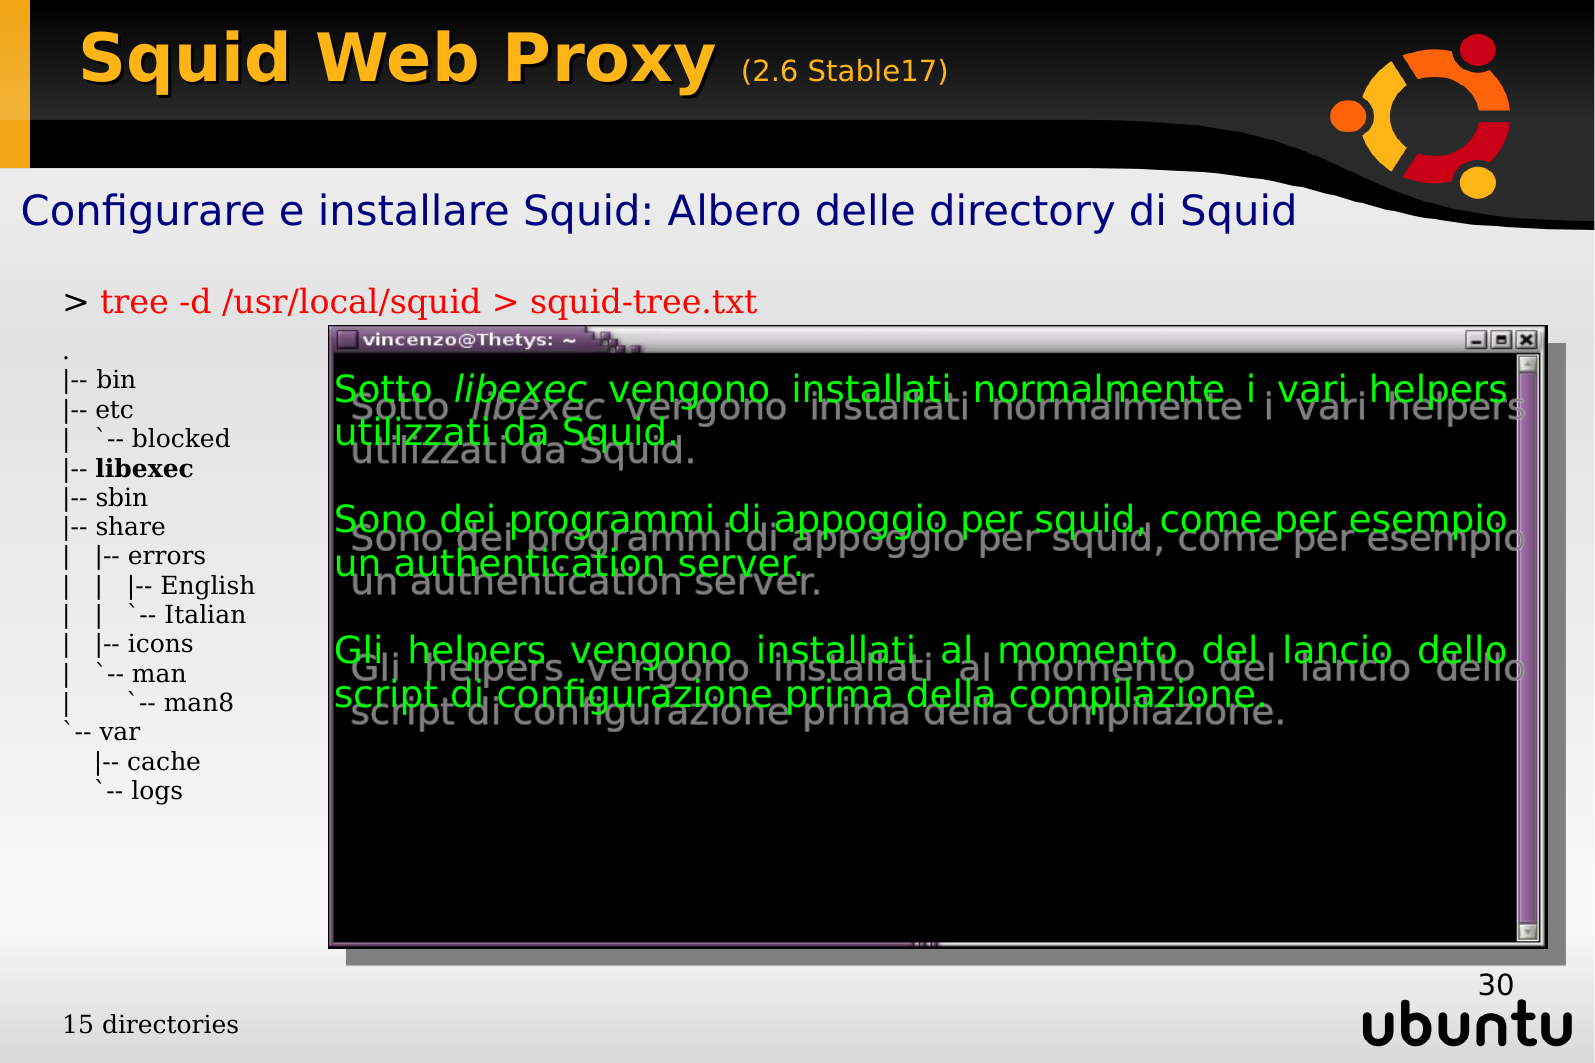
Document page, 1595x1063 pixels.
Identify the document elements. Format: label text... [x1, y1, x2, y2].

text_box Configurare e installare Squid: Albero delle directory di Squid [17, 178, 1554, 243]
picture [0, 0, 1595, 1063]
text_box Sotto libexec vengono installati normalmente i vari helpers utilizzati da Squid. Sono dei programmi di appoggio per squid, come per esempio un authentication server. Gli helpers vengono installati al momento del lancio dello script di configurazione prima della compilazione. [330, 360, 1512, 981]
text_box Squid Web Proxy (2.6 Stable17) [23, 11, 1004, 105]
text_box > tree -d /usr/local/squid > squid-tree.txt . |-- bin |-- etc | `-- blocked |-- libexec |-- sbin |-- share | |-- errors | | |-- English | | `-- Italian | |-- icons | `-- man | `-- man8 `-- var |-- cache `-- logs 15 directories [59, 256, 1536, 1028]
